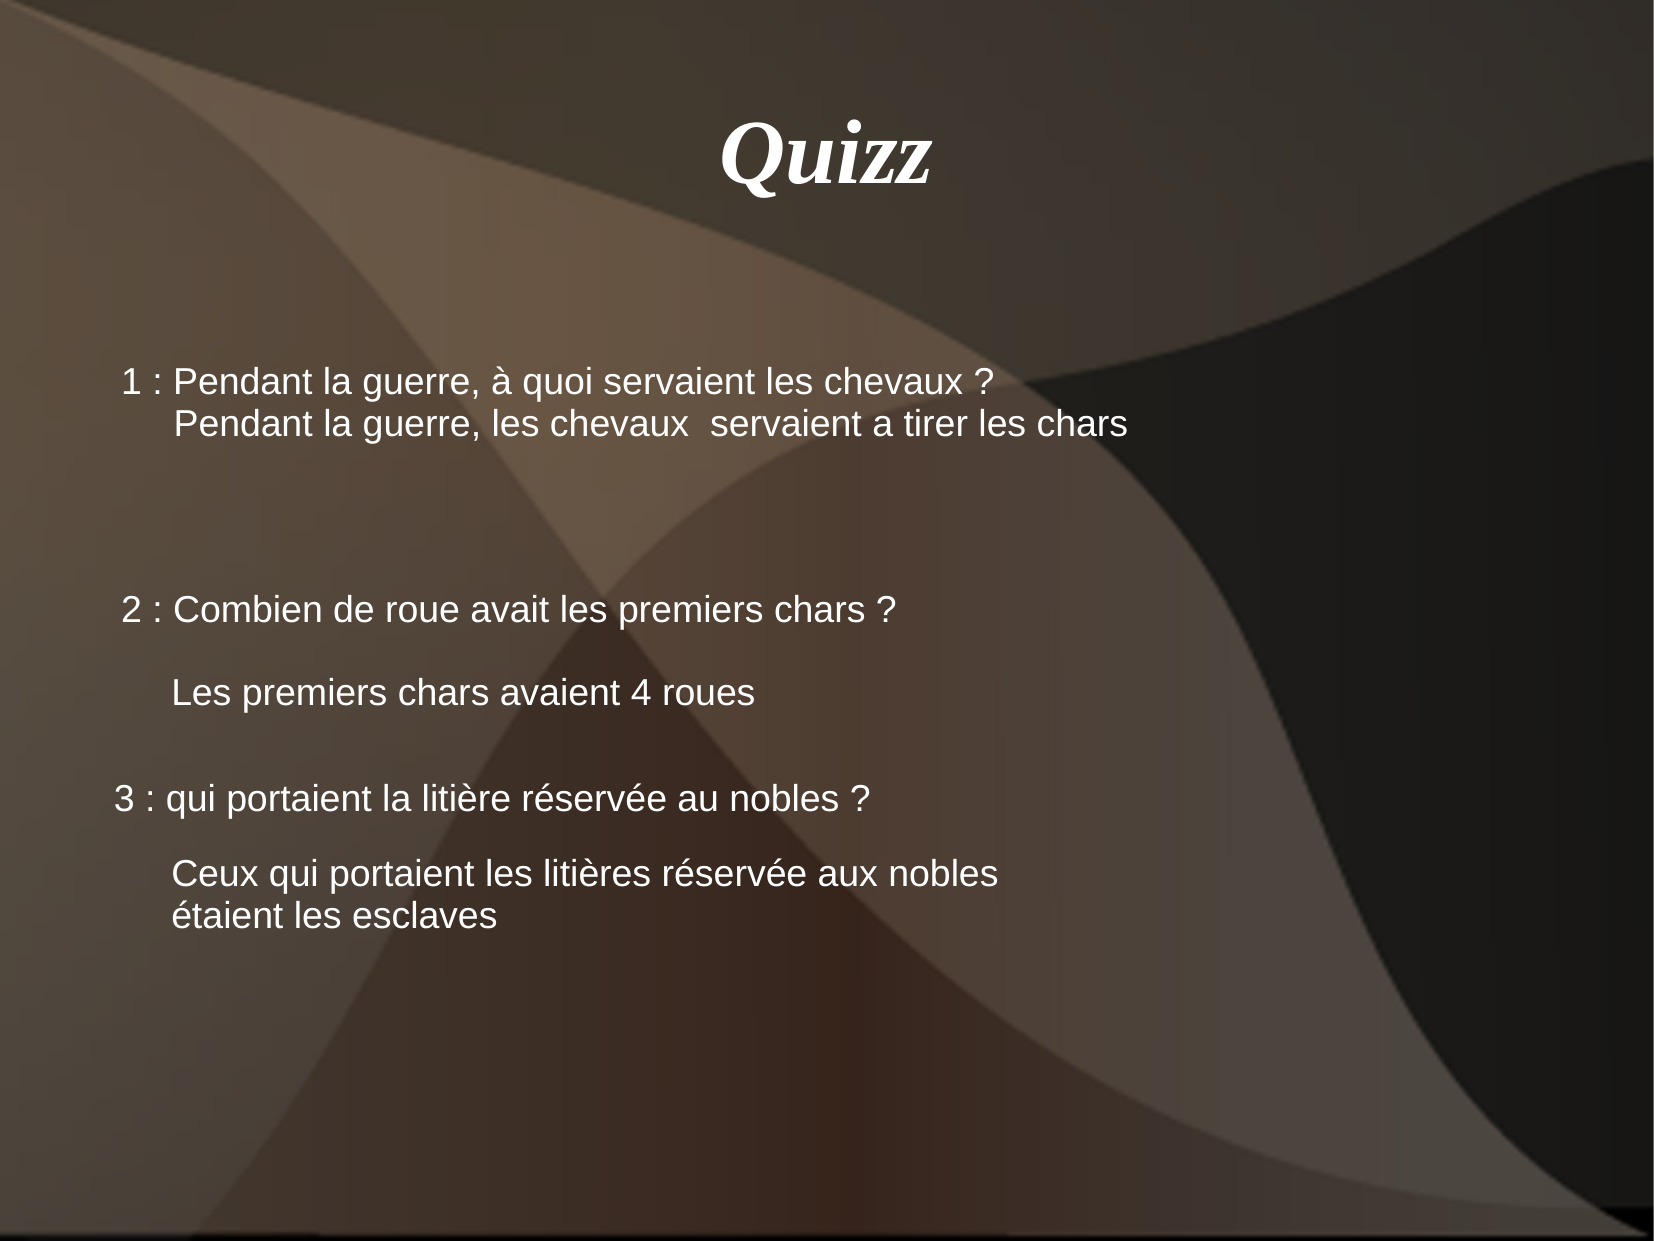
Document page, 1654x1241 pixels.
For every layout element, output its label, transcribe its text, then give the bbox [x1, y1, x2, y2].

text_box 3 : qui portaient la litière réservée au nobles ? [99, 769, 886, 803]
title Quizz [82, 49, 1571, 257]
picture [0, 0, 1654, 1241]
text_box 1 : Pendant la guerre, à quoi servaient les chevaux ? Pendant la guerre, les chevaux servaient a tirer les chars [106, 352, 1333, 508]
text_box Les premiers chars avaient 4 roues [82, 663, 771, 721]
text_box 2 : Combien de roue avait les premiers chars ? [106, 580, 912, 638]
text_box Ceux qui portaient les litières réservée aux nobles étaient les esclaves [82, 803, 1016, 945]
